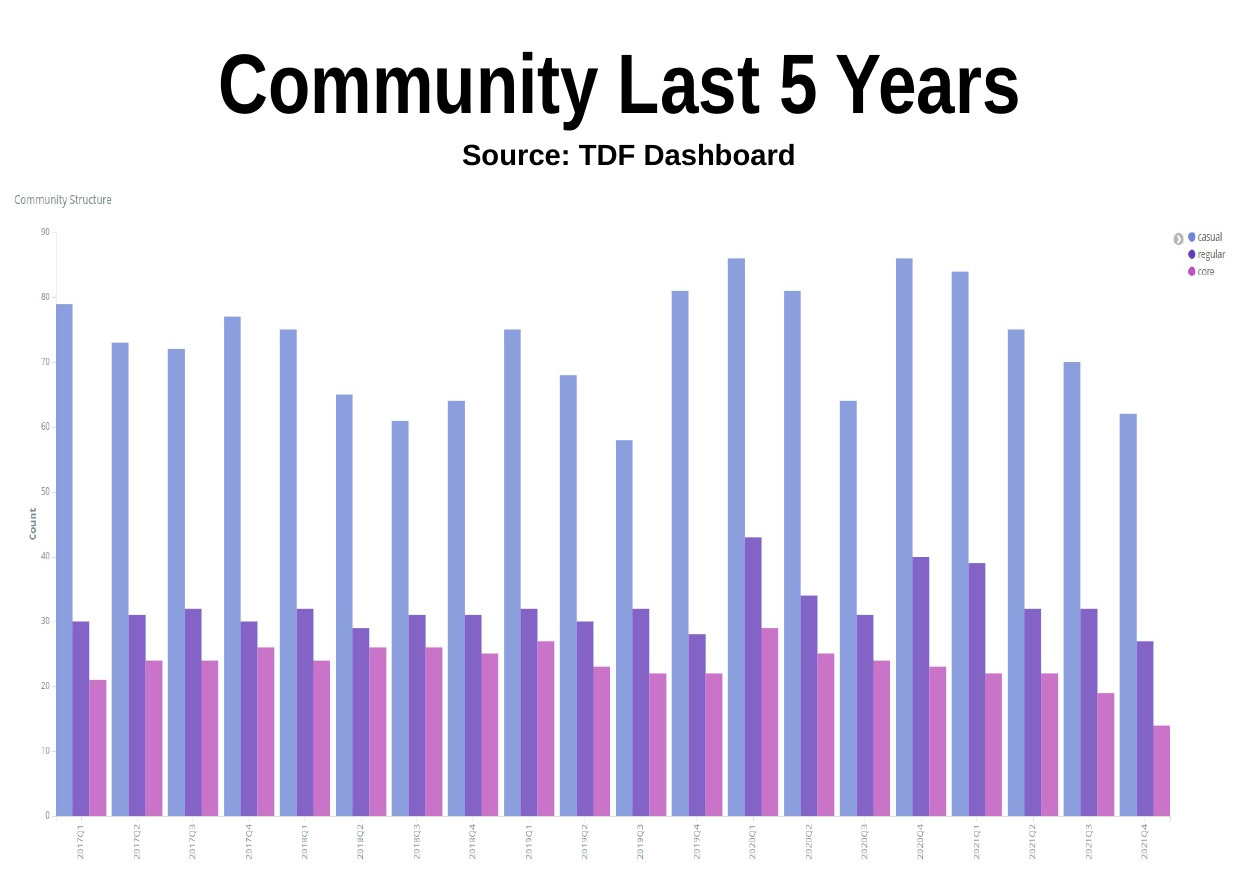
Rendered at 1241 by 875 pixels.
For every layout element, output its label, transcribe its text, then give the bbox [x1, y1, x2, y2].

text_box Source: TDF Dashboard [447, 131, 812, 185]
title Community Last 5 Years [11, 12, 1229, 155]
picture [11, 191, 1229, 863]
